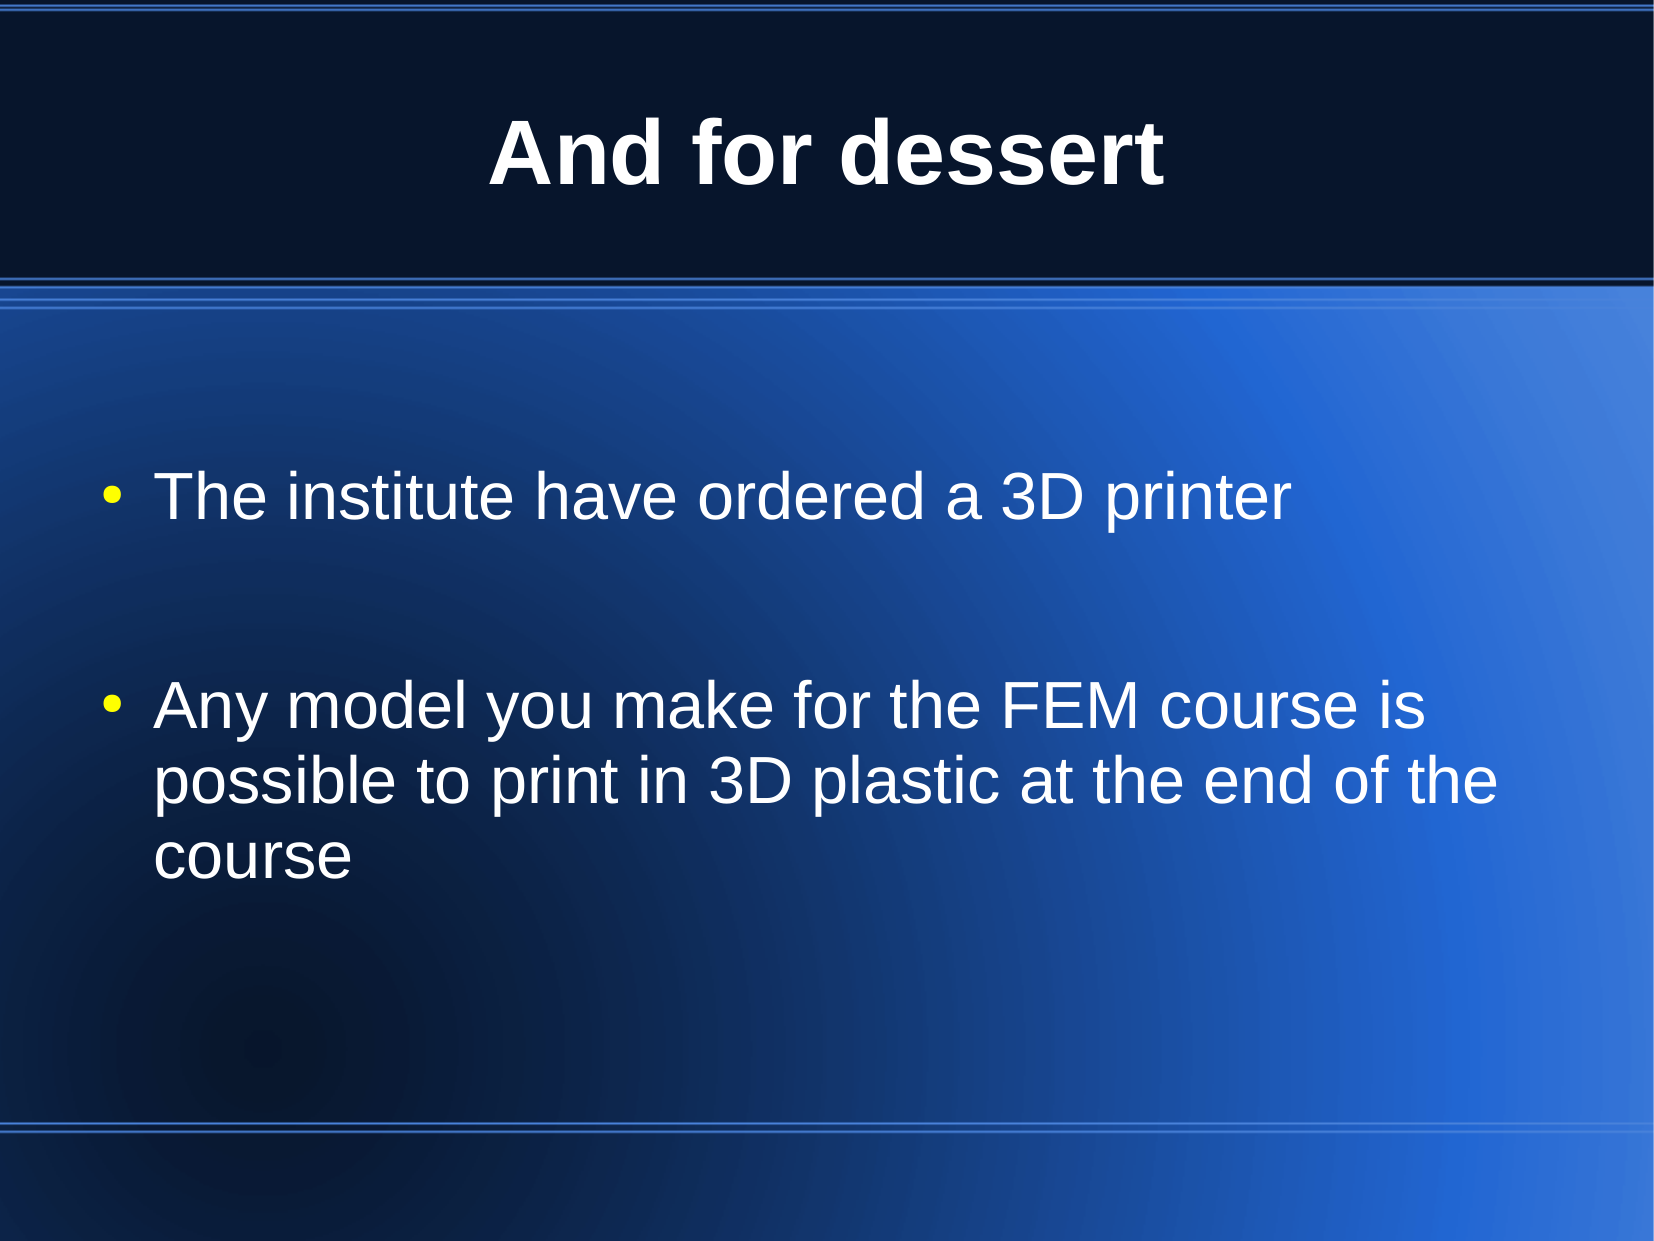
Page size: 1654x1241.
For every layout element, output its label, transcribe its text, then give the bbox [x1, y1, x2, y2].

title And for dessert [82, 49, 1571, 257]
picture [0, 0, 1654, 1241]
list The institute have ordered a 3D printer Any model you make for the FEM course is possible to print in 3D plastic at the end of the course [82, 355, 1571, 1075]
